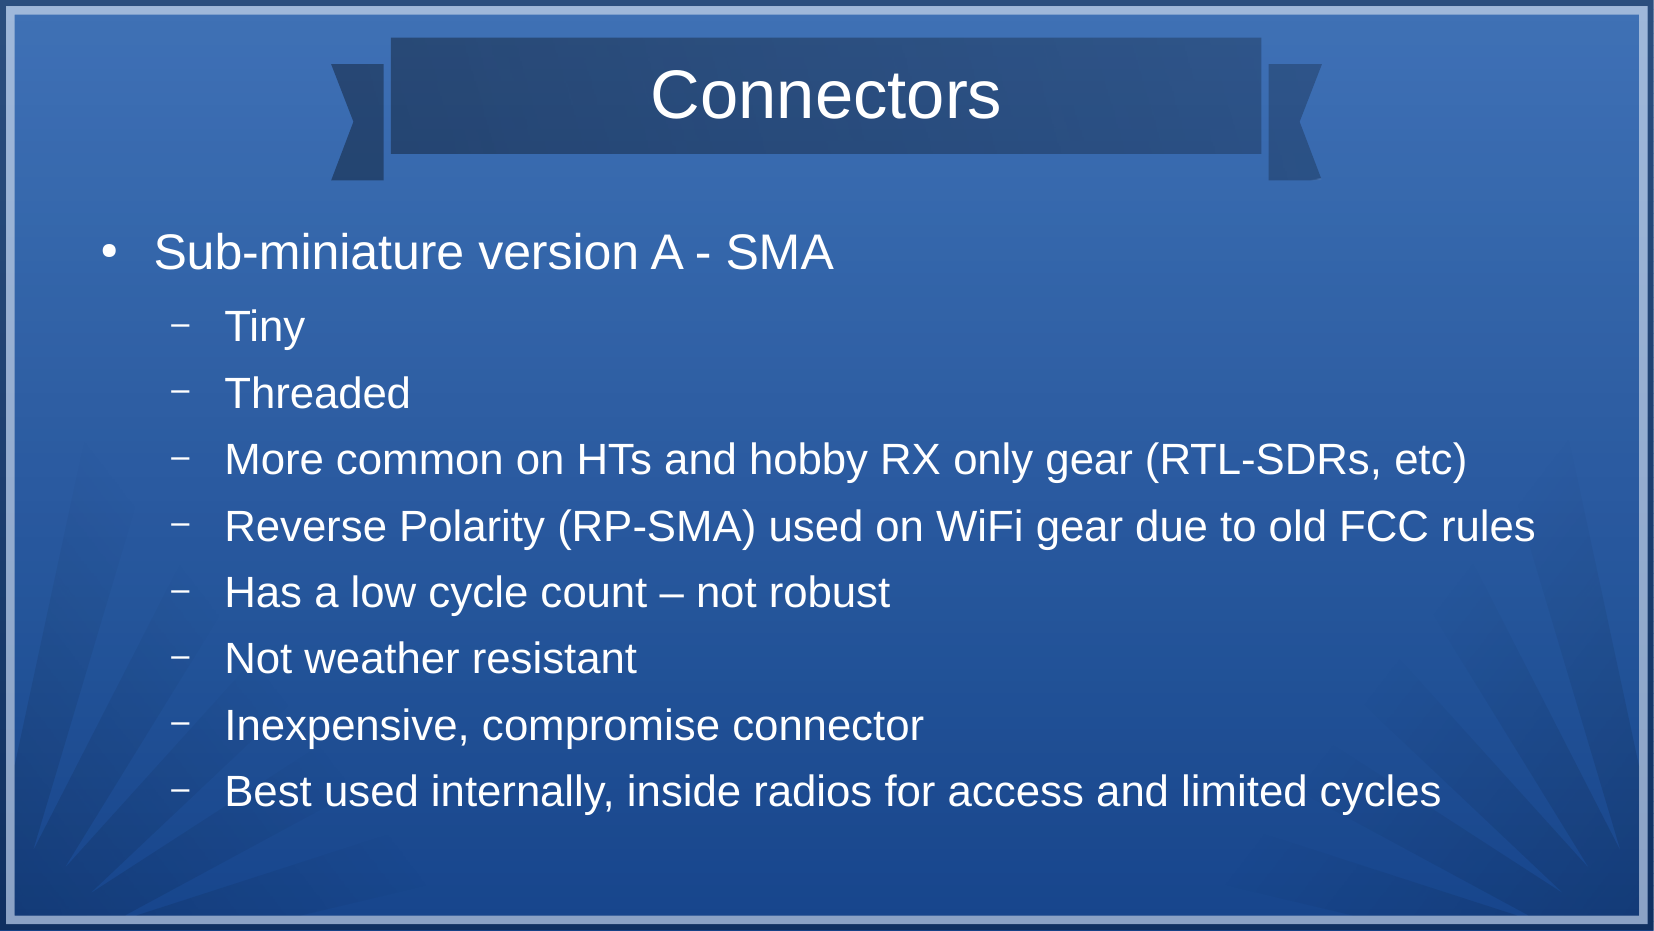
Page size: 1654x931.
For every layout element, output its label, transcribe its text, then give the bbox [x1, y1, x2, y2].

title Connectors [389, 35, 1264, 154]
list Sub-miniature version A - SMA Tiny Threaded More common on HTs and hobby RX only gear (RTL-SDRs, etc) Reverse Polarity (RP-SMA) used on WiFi gear due to old FCC rules Has a low cycle count – not robust Not weather resistant Inexpensive, compromise connector Best used internally, inside radios for access and limited cycles [82, 224, 1571, 848]
